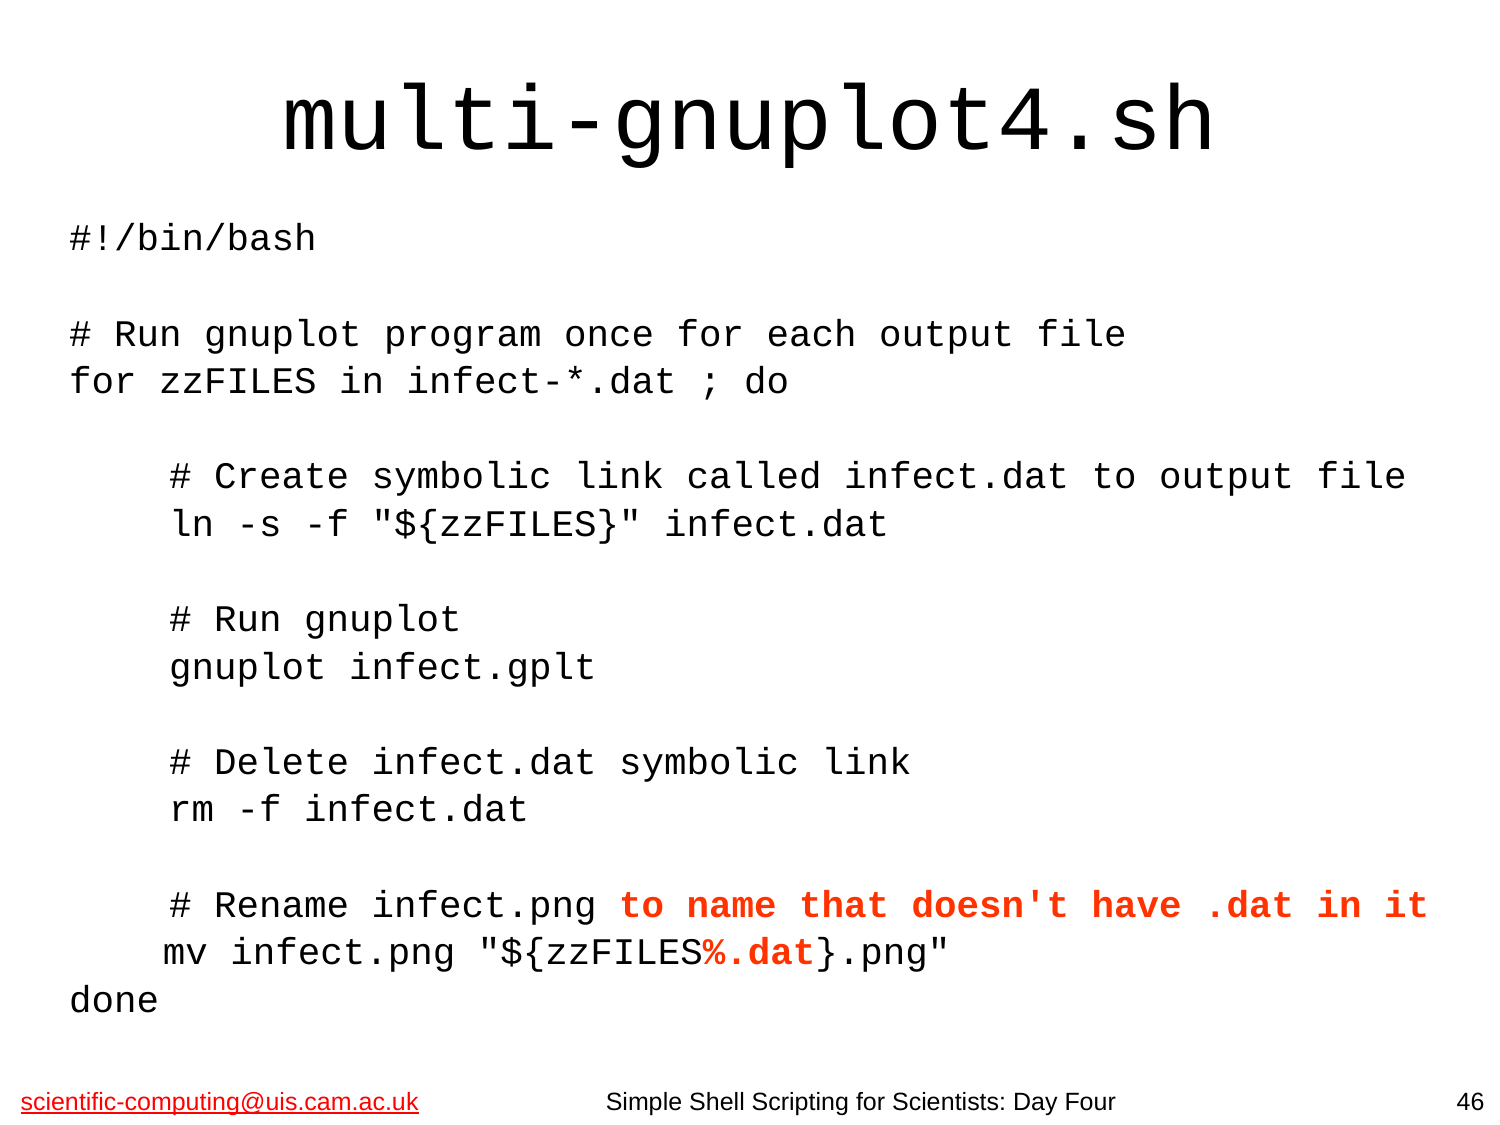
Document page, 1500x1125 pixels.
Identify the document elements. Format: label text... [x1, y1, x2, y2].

title multi-gnuplot4.sh [37, 62, 1463, 188]
list #!/bin/bash # Run gnuplot program once for each output file for zzFILES in infect-*.dat ; do # Create symbolic link called infect.dat to output file ln -s -f "${zzFILES}" infect.dat # Run gnuplot gnuplot infect.gplt # Delete infect.dat symbolic link rm -f infect.dat # Rename infect.png to name that doesn't have .dat in it mv infect.png "${zzFILES%.dat}.png" done [54, 212, 1446, 1063]
